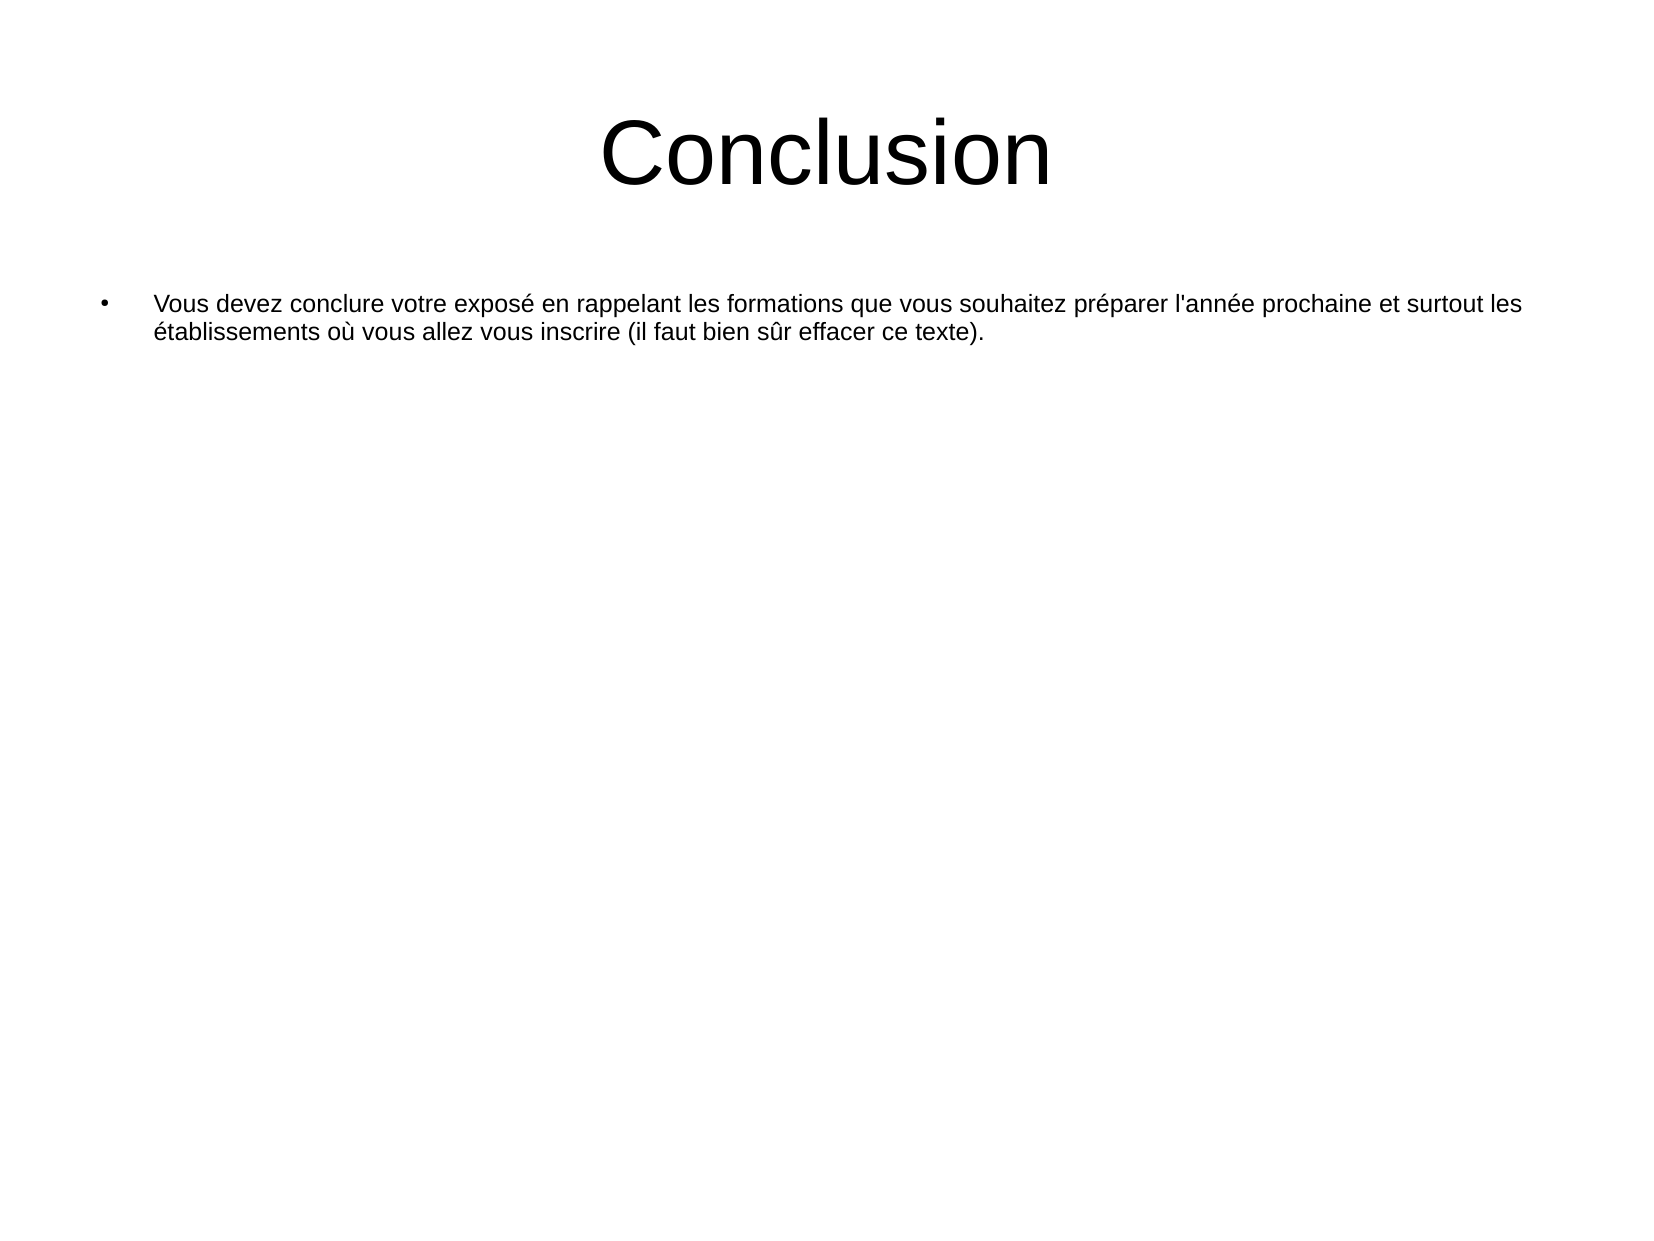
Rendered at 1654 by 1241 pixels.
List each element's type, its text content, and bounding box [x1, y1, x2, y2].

list Vous devez conclure votre exposé en rappelant les formations que vous souhaitez préparer l'année prochaine et surtout les établissements où vous allez vous inscrire (il faut bien sûr effacer ce texte). [82, 290, 1571, 1109]
title Conclusion [82, 49, 1571, 257]
